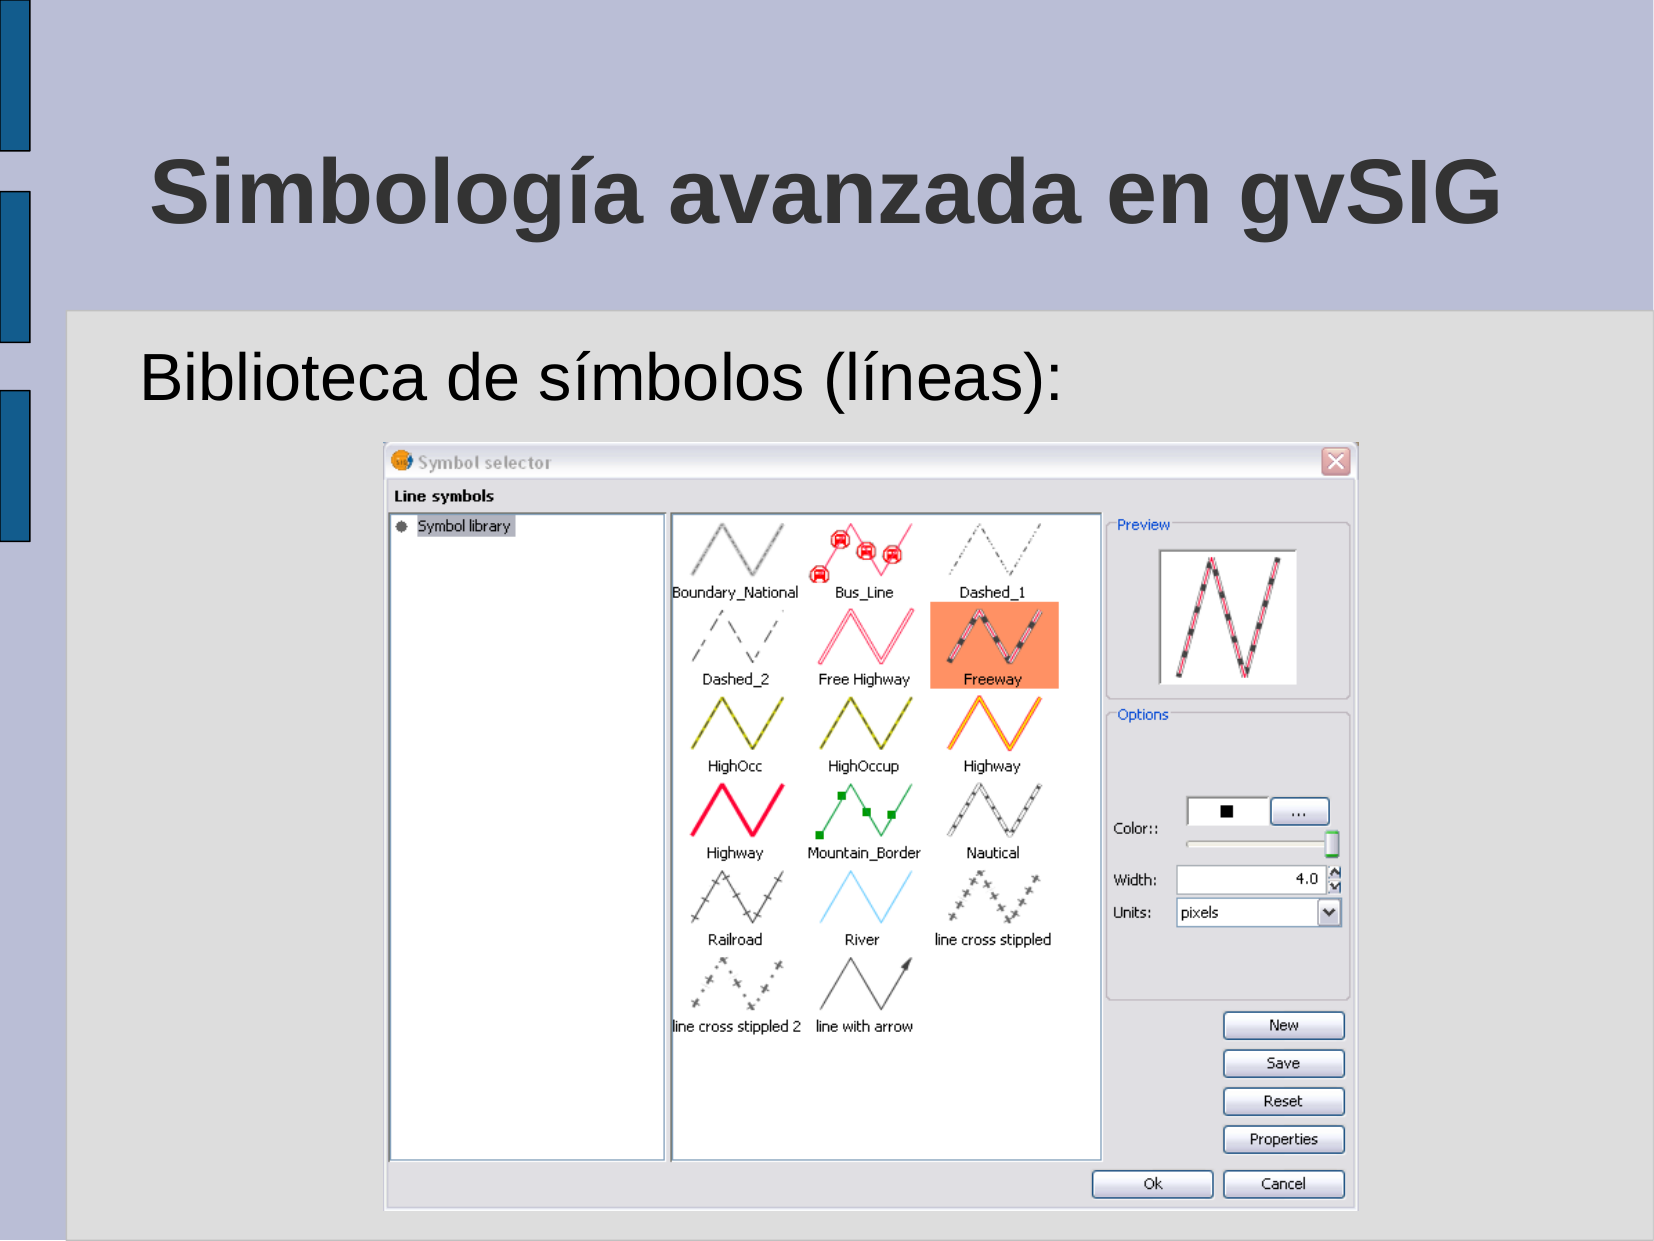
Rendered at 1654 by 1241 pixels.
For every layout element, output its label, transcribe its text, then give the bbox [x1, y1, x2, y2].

title Simbología avanzada en gvSIG [121, 98, 1534, 291]
list Biblioteca de símbolos (líneas): [121, 344, 1534, 1112]
picture [383, 442, 1359, 1211]
